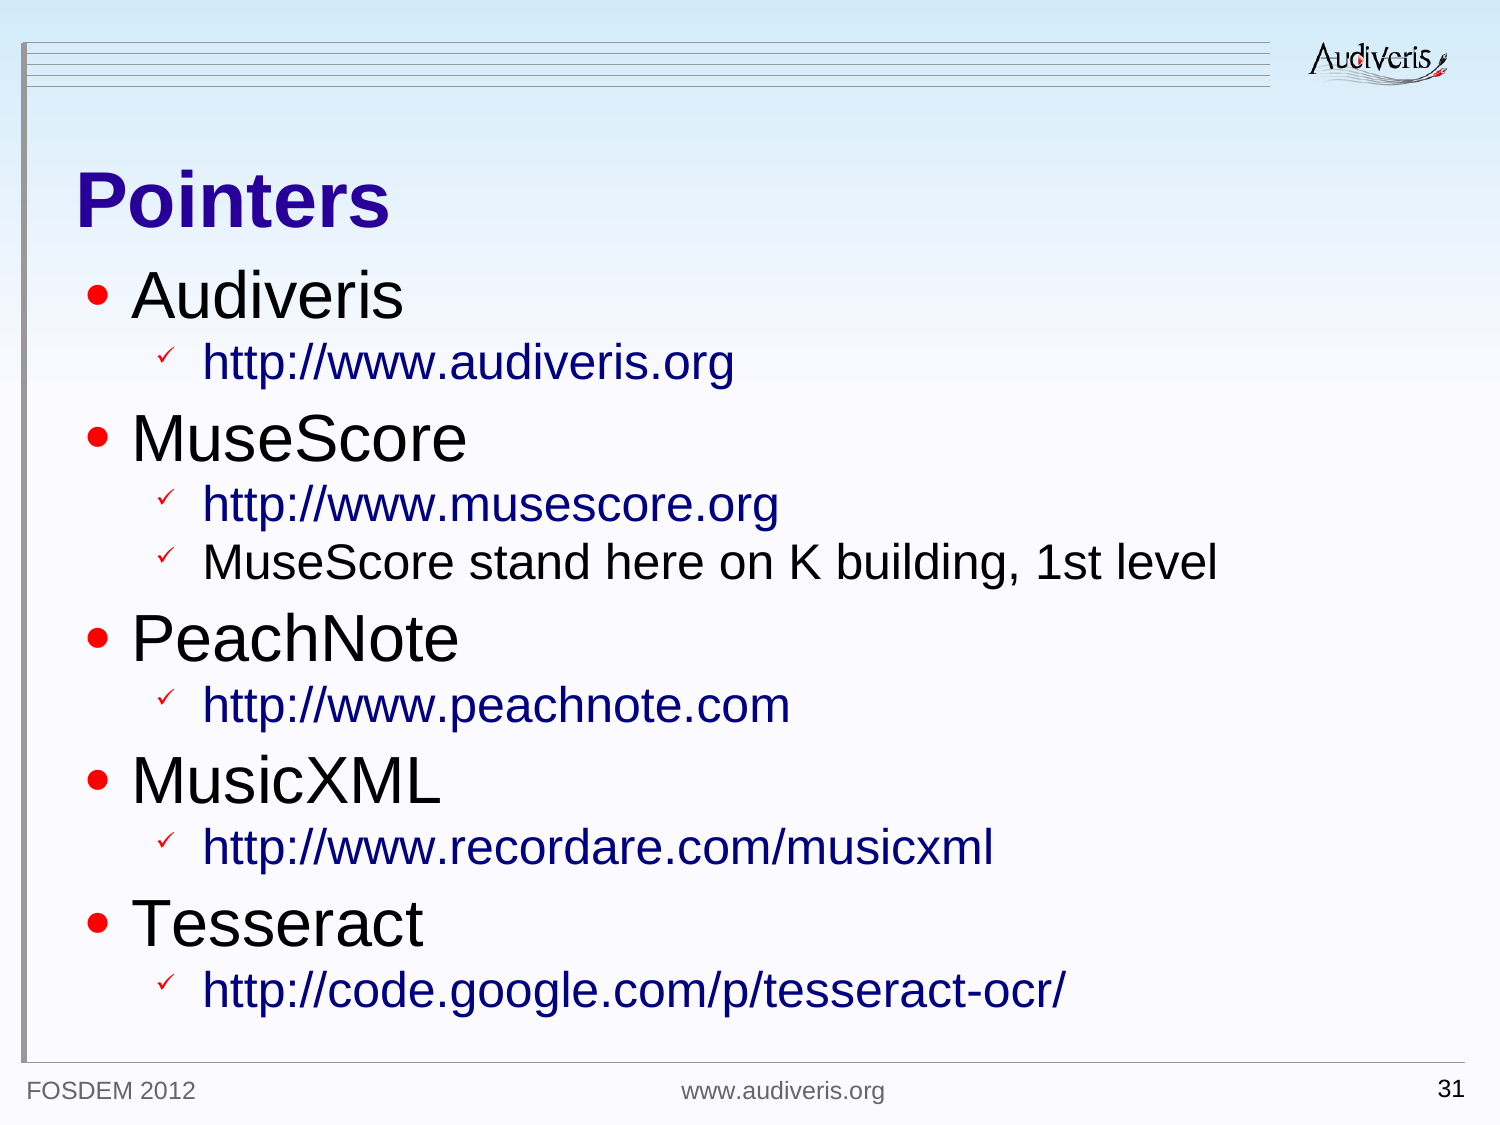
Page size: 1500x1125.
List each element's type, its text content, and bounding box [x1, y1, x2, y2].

list Audiveris http://www.audiveris.org MuseScore http://www.musescore.org MuseScore stand here on K building, 1st level PeachNote http://www.peachnote.com MusicXML http://www.recordare.com/musicxml Tesseract http://code.google.com/p/tesseract-ocr/ [64, 257, 1401, 1118]
picture [1306, 29, 1447, 89]
title Pointers [75, 130, 1437, 264]
